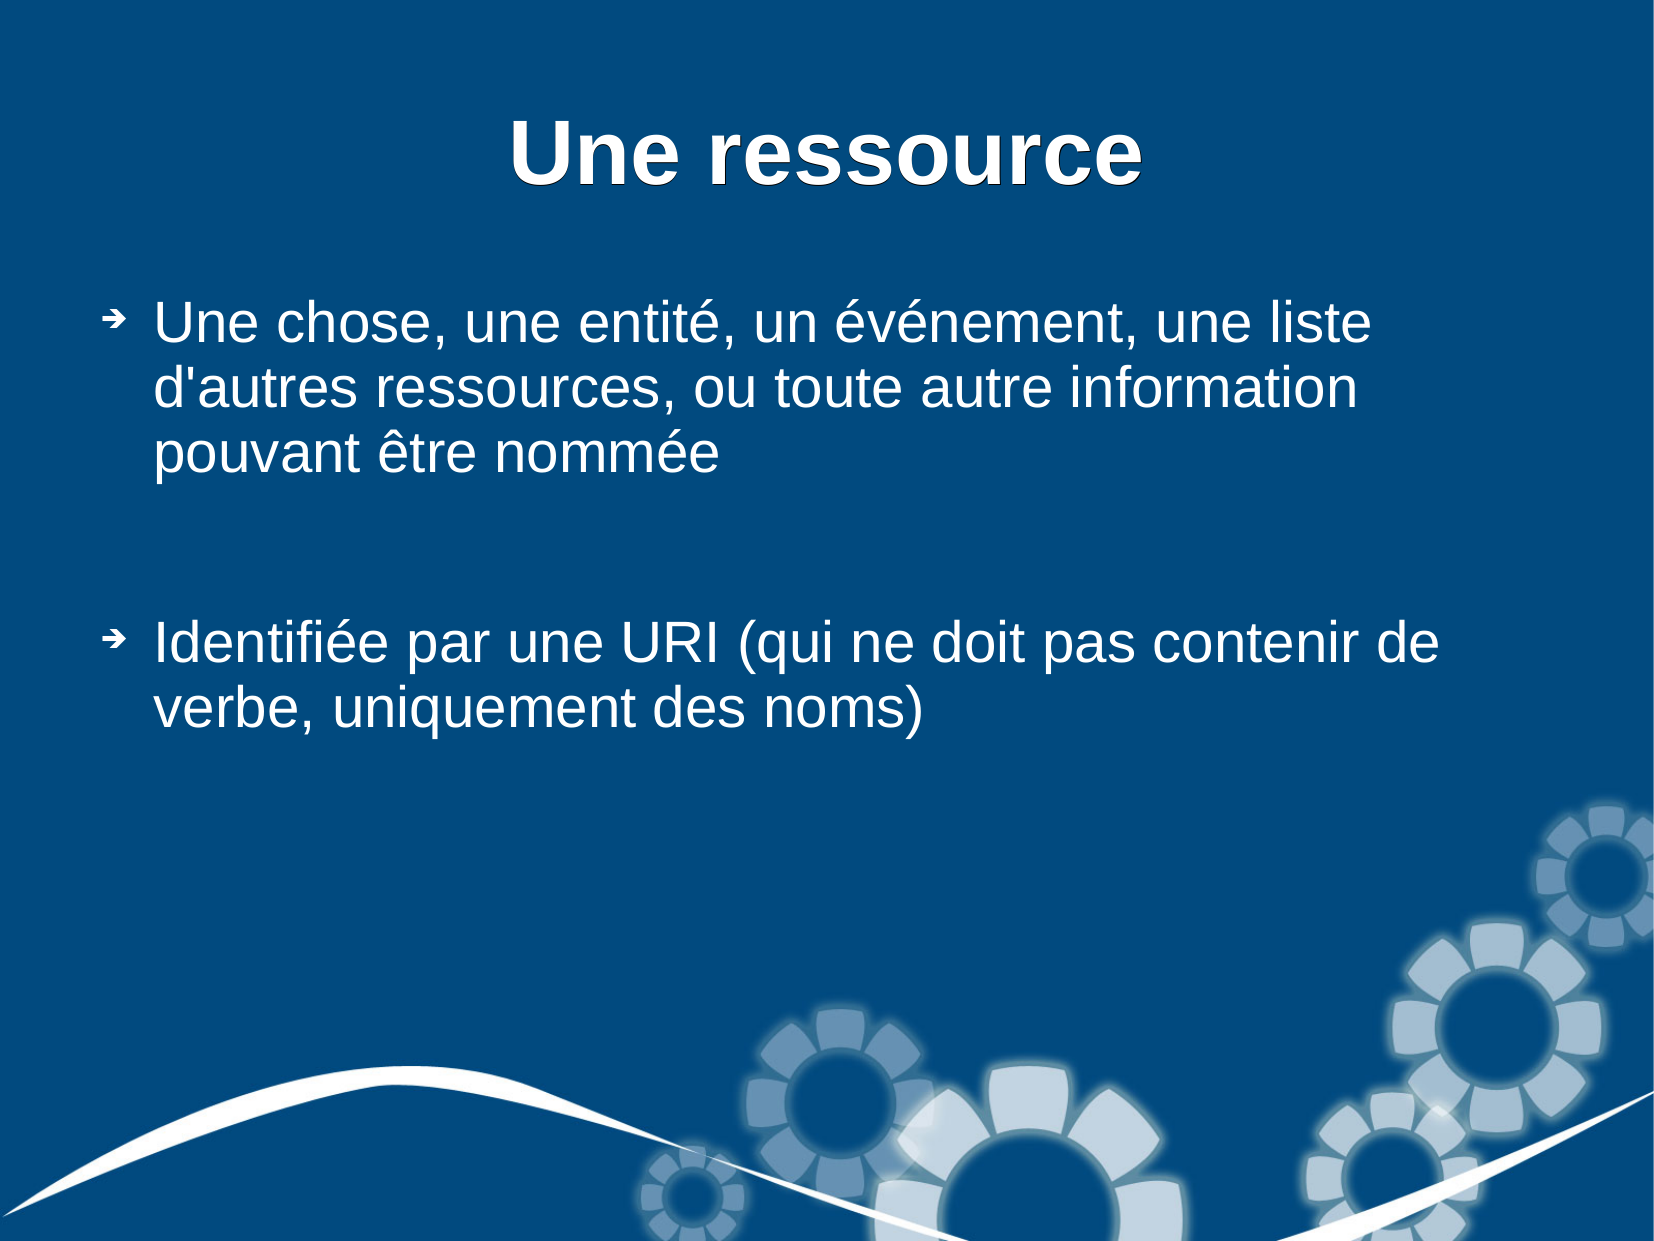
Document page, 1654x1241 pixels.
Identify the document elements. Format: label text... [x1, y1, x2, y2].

list Une chose, une entité, un événement, une liste d'autres ressources, ou toute autre information pouvant être nommée Identifiée par une URI (qui ne doit pas contenir de verbe, uniquement des noms) [82, 290, 1571, 1109]
picture [0, 0, 1654, 1241]
title Une ressource [82, 56, 1571, 250]
